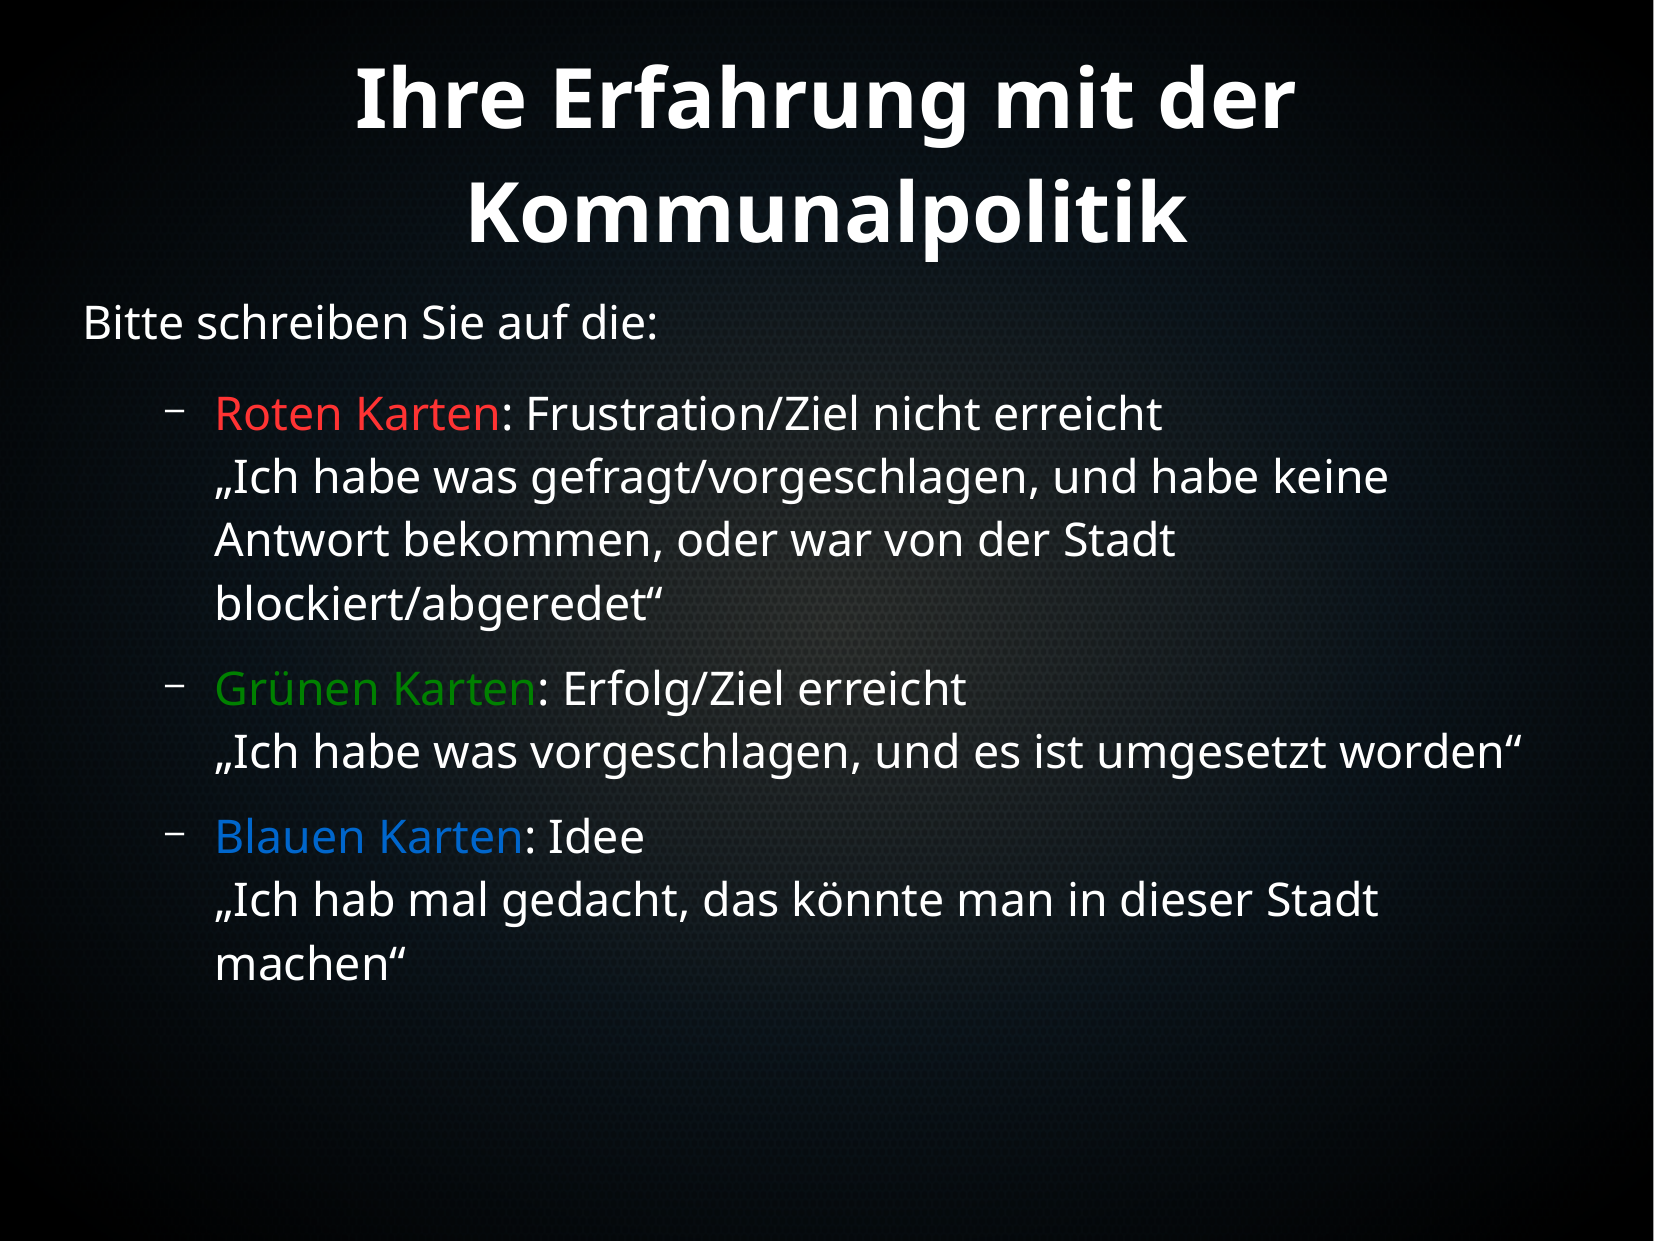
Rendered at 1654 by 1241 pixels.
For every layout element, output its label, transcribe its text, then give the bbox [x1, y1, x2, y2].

title Ihre Erfahrung mit der Kommunalpolitik [82, 49, 1571, 257]
list Bitte schreiben Sie auf die: Roten Karten: Frustration/Ziel nicht erreicht „Ich habe was gefragt/vorgeschlagen, und habe keine Antwort bekommen, oder war von der Stadt blockiert/abgeredet“ Grünen Karten: Erfolg/Ziel erreicht „Ich habe was vorgeschlagen, und es ist umgesetzt worden“ Blauen Karten: Idee „Ich hab mal gedacht, das könnte man in dieser Stadt machen“ [82, 290, 1538, 1010]
picture [0, 0, 1654, 1241]
